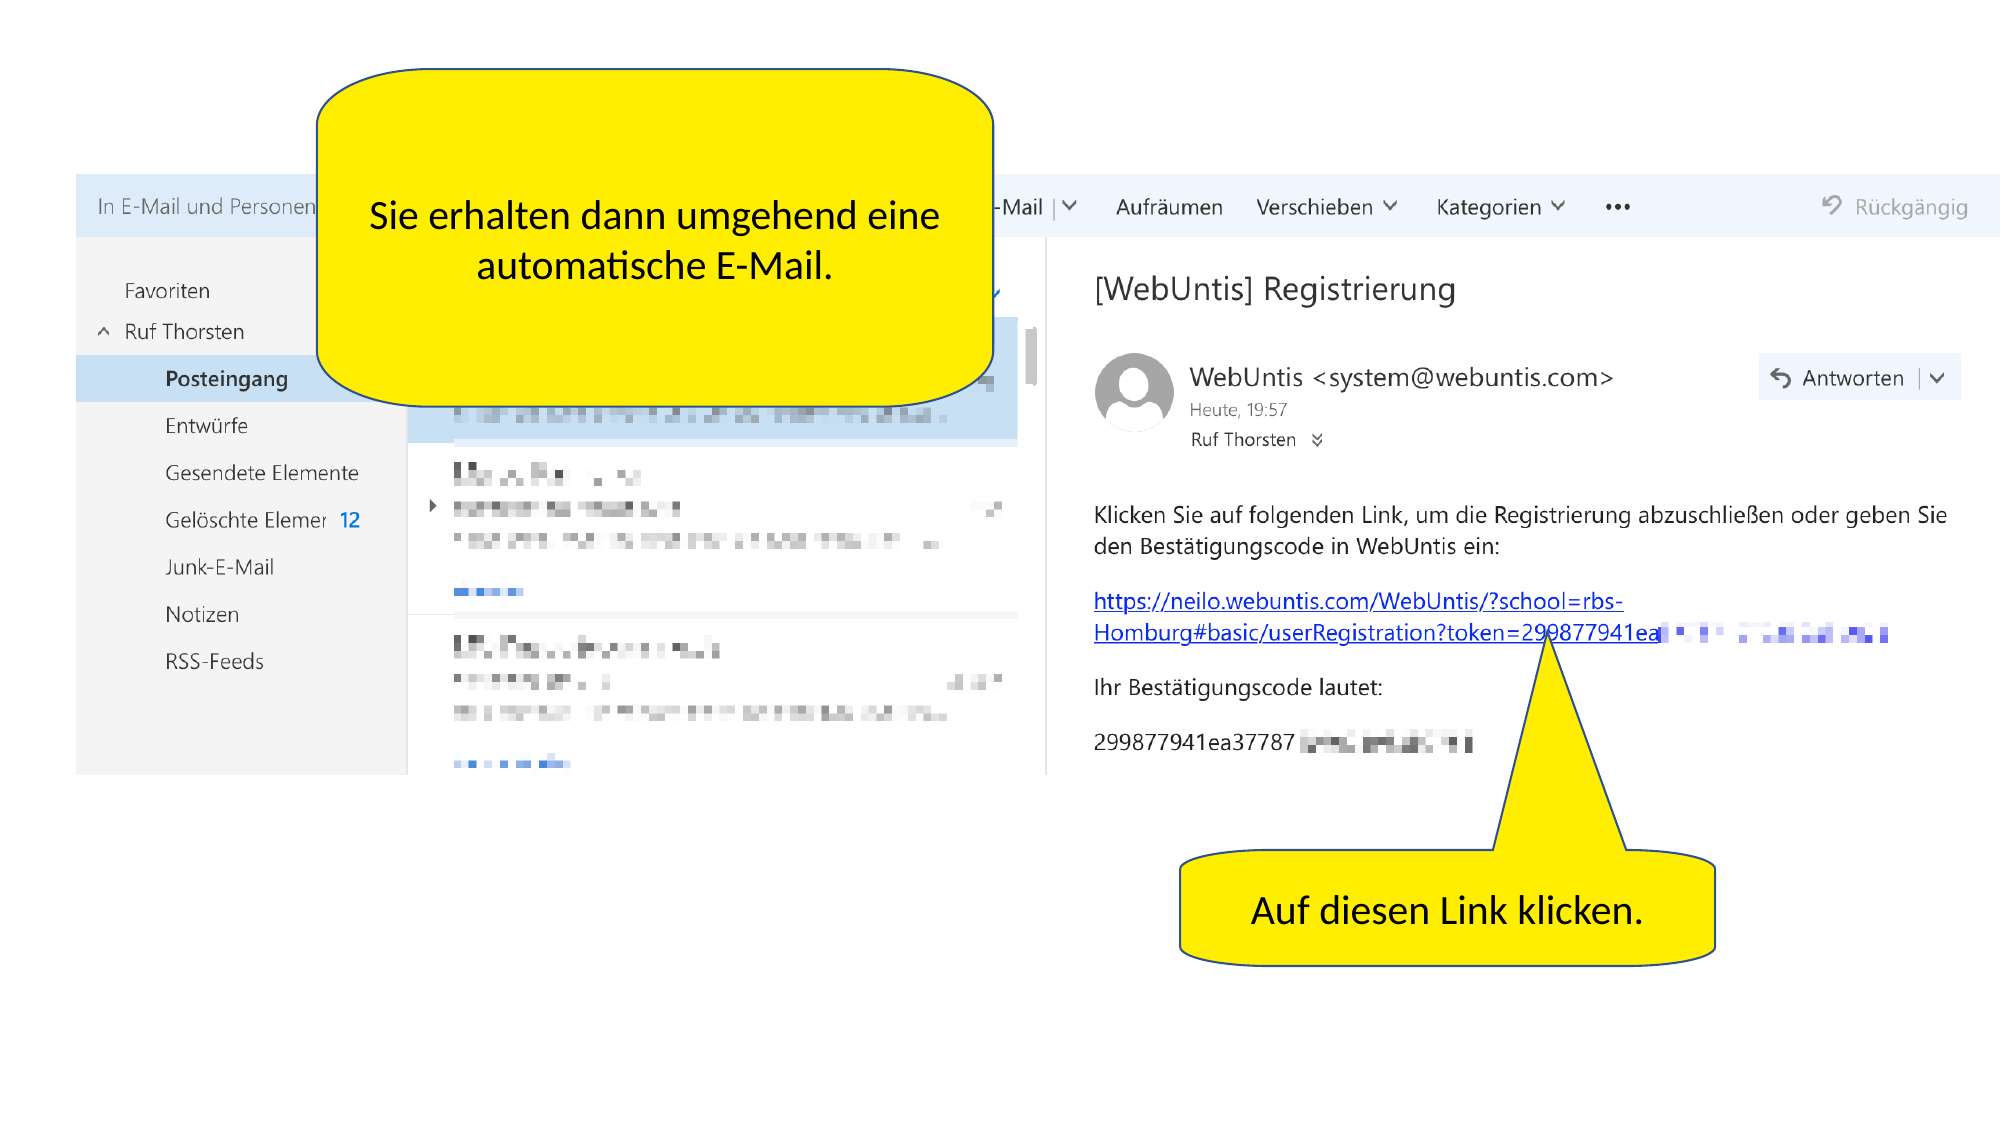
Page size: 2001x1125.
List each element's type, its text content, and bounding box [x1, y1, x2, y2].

text_box Auf diesen Link klicken. [1180, 631, 1716, 967]
picture [76, 174, 2000, 776]
text_box Sie erhalten dann umgehend eine automatische E-Mail. [316, 69, 994, 407]
